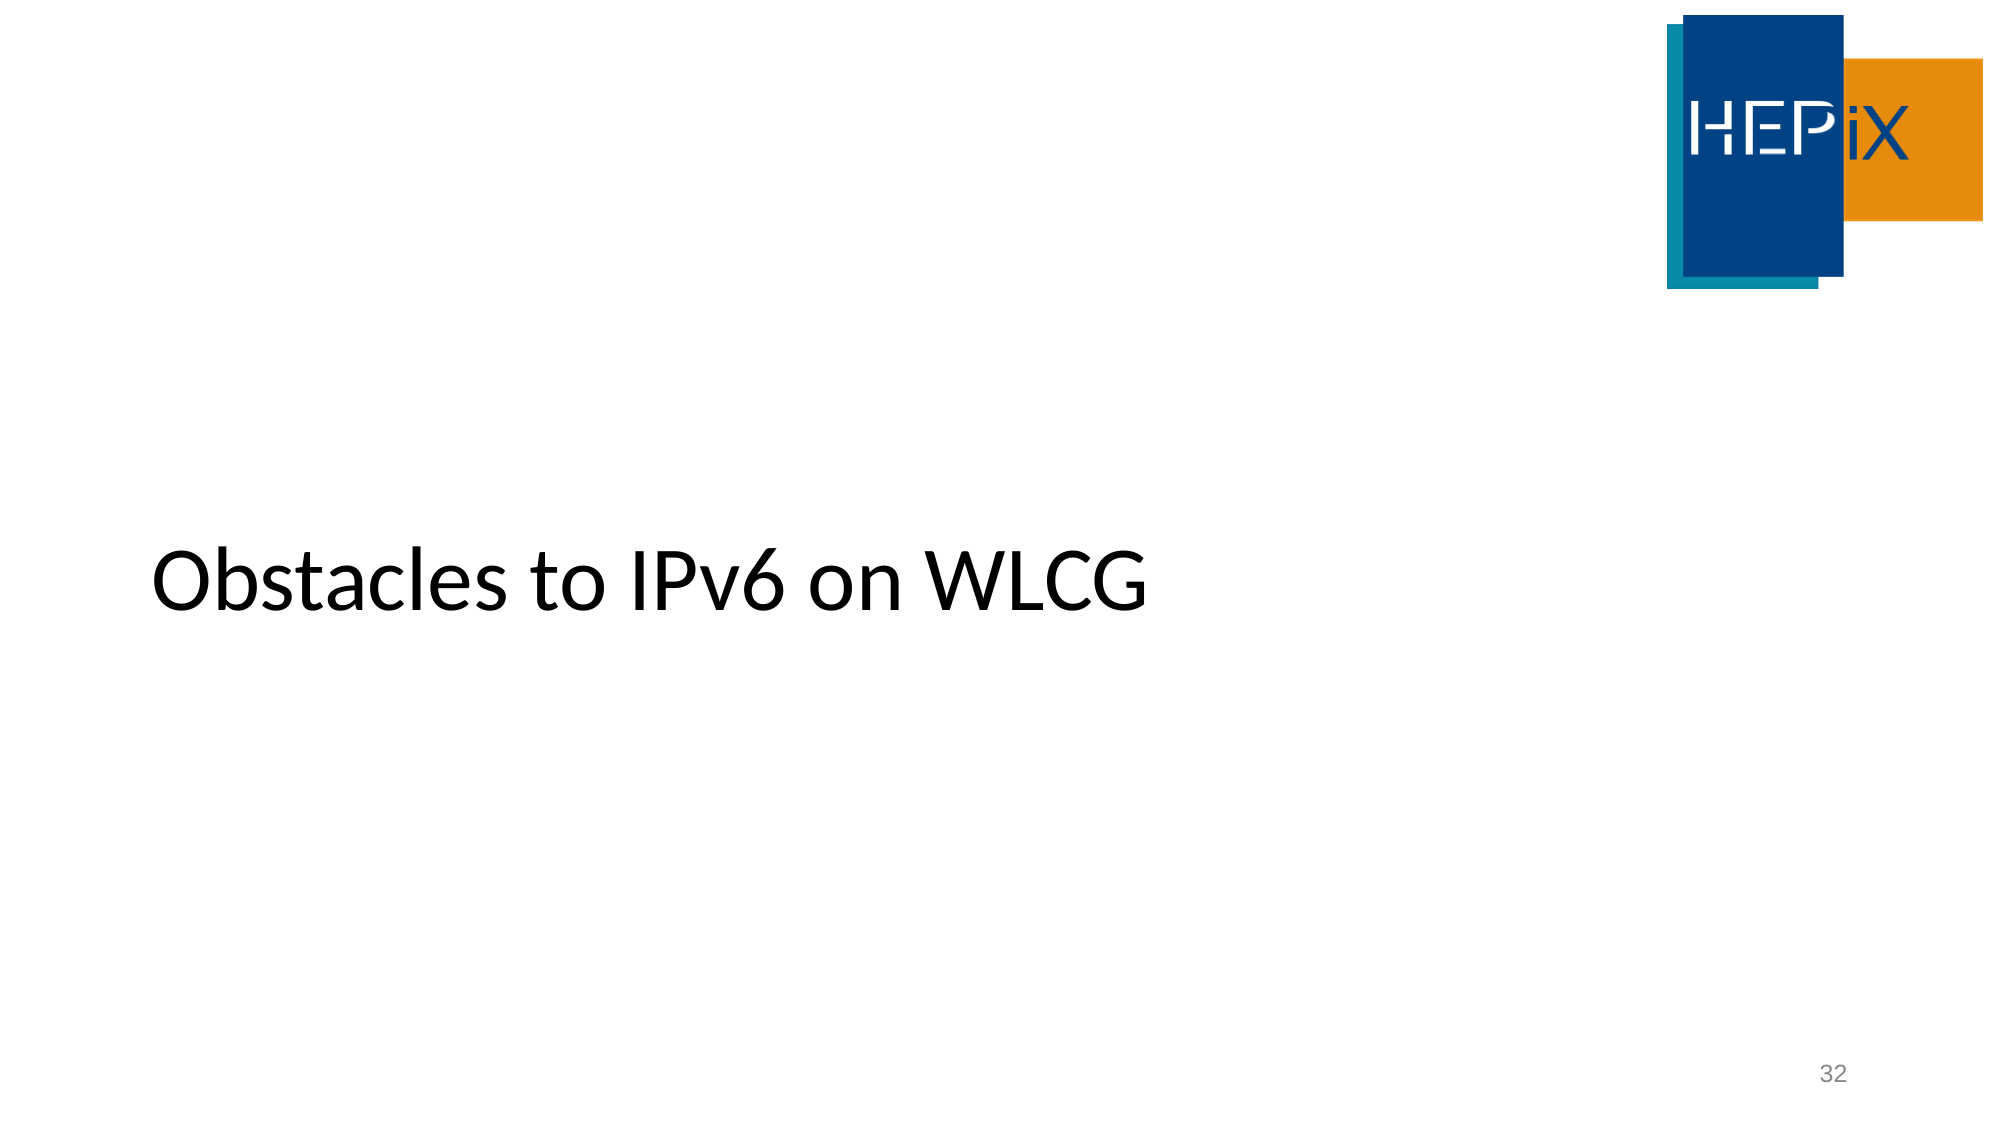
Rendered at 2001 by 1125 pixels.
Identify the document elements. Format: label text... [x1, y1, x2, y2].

picture [1667, 15, 1983, 289]
title Obstacles to IPv6 on WLCG [136, 280, 1862, 749]
slide_number <number> [1412, 1042, 1863, 1103]
